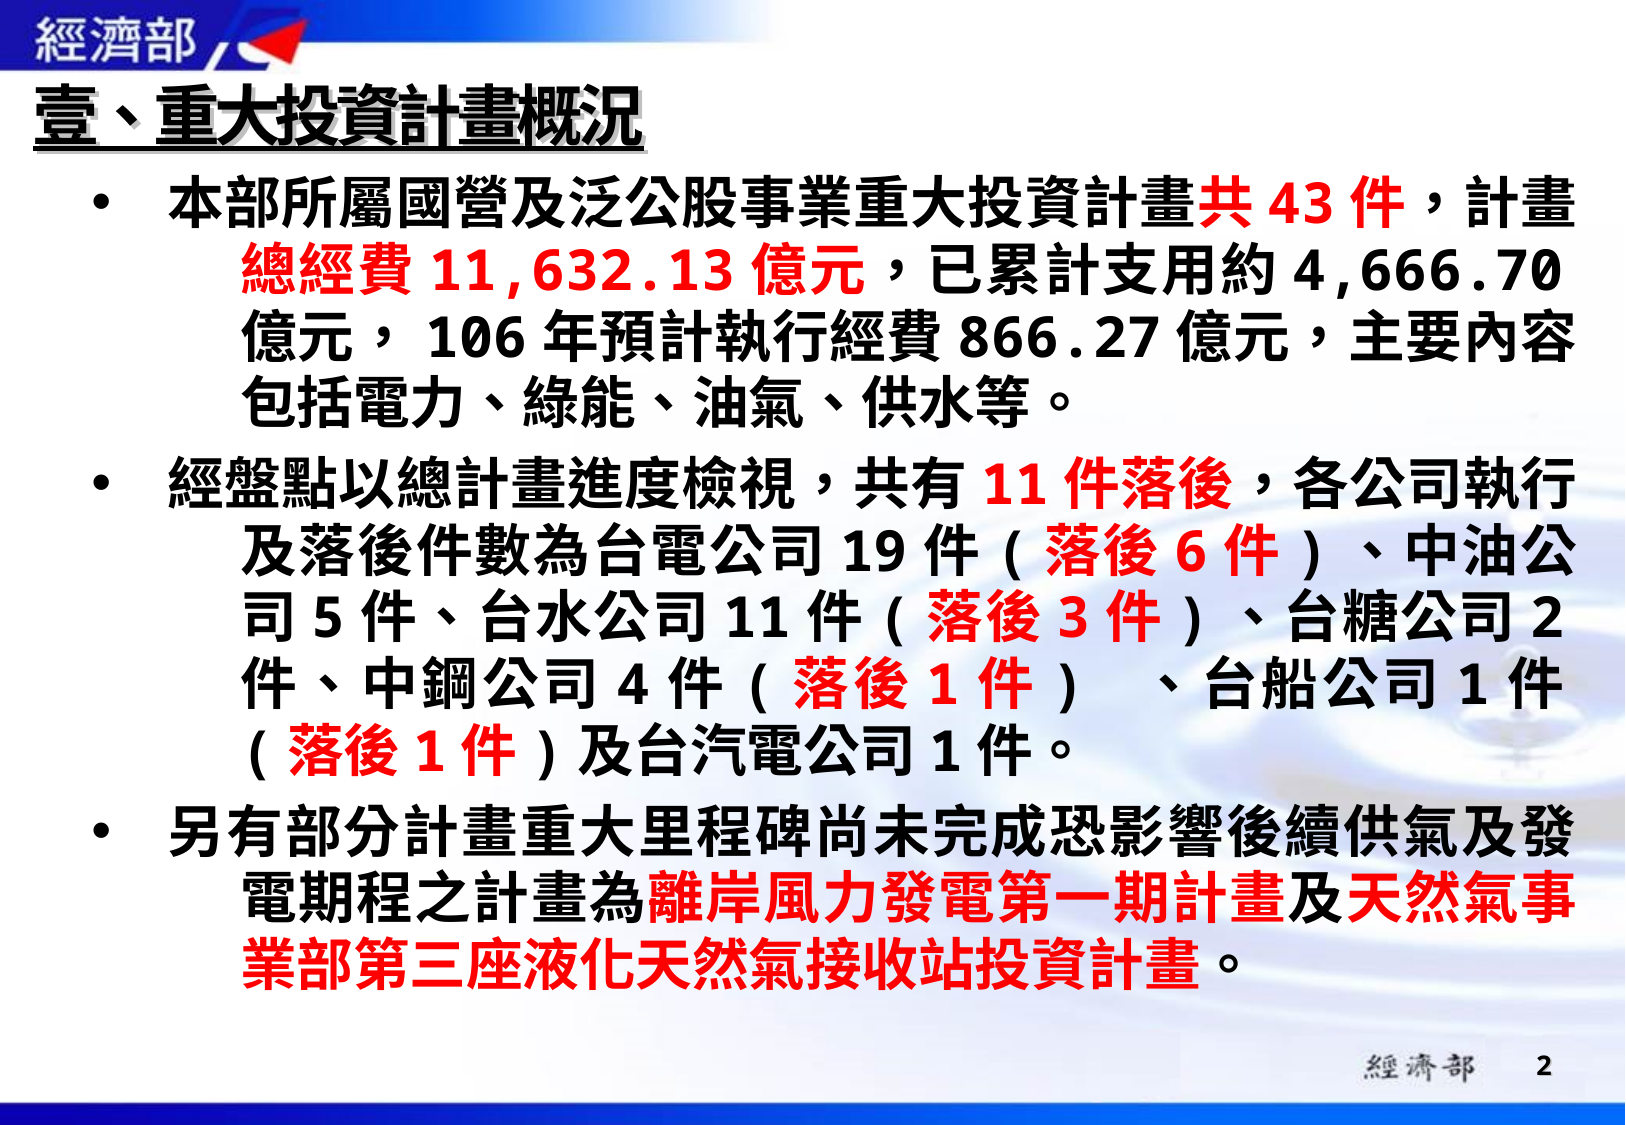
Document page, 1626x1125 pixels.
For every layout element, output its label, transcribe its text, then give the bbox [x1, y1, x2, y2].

title 壹、重大投資計畫概況 [0, 66, 1625, 149]
list 本部所屬國營及泛公股事業重大投資計畫共43件，計畫總經費11,632.13億元，已累計支用約4,666.70億元，106年預計執行經費866.27億元，主要內容包括電力、綠能、油氣、供水等。 經盤點以總計畫進度檢視，共有11件落後，各公司執行及落後件數為台電公司19件(落後6件)、中油公司5件、台水公司11件(落後3件)、台糖公司2件、中鋼公司4件(落後1件) 、台船公司1件(落後1件)及台汽電公司1件。 另有部分計畫重大里程碑尚未完成恐影響後續供氣及發電期程之計畫為離岸風力發電第一期計畫及天然氣事業部第三座液化天然氣接收站投資計畫。 [44, 160, 1593, 1012]
text_box 2 [1502, 1046, 1610, 1090]
